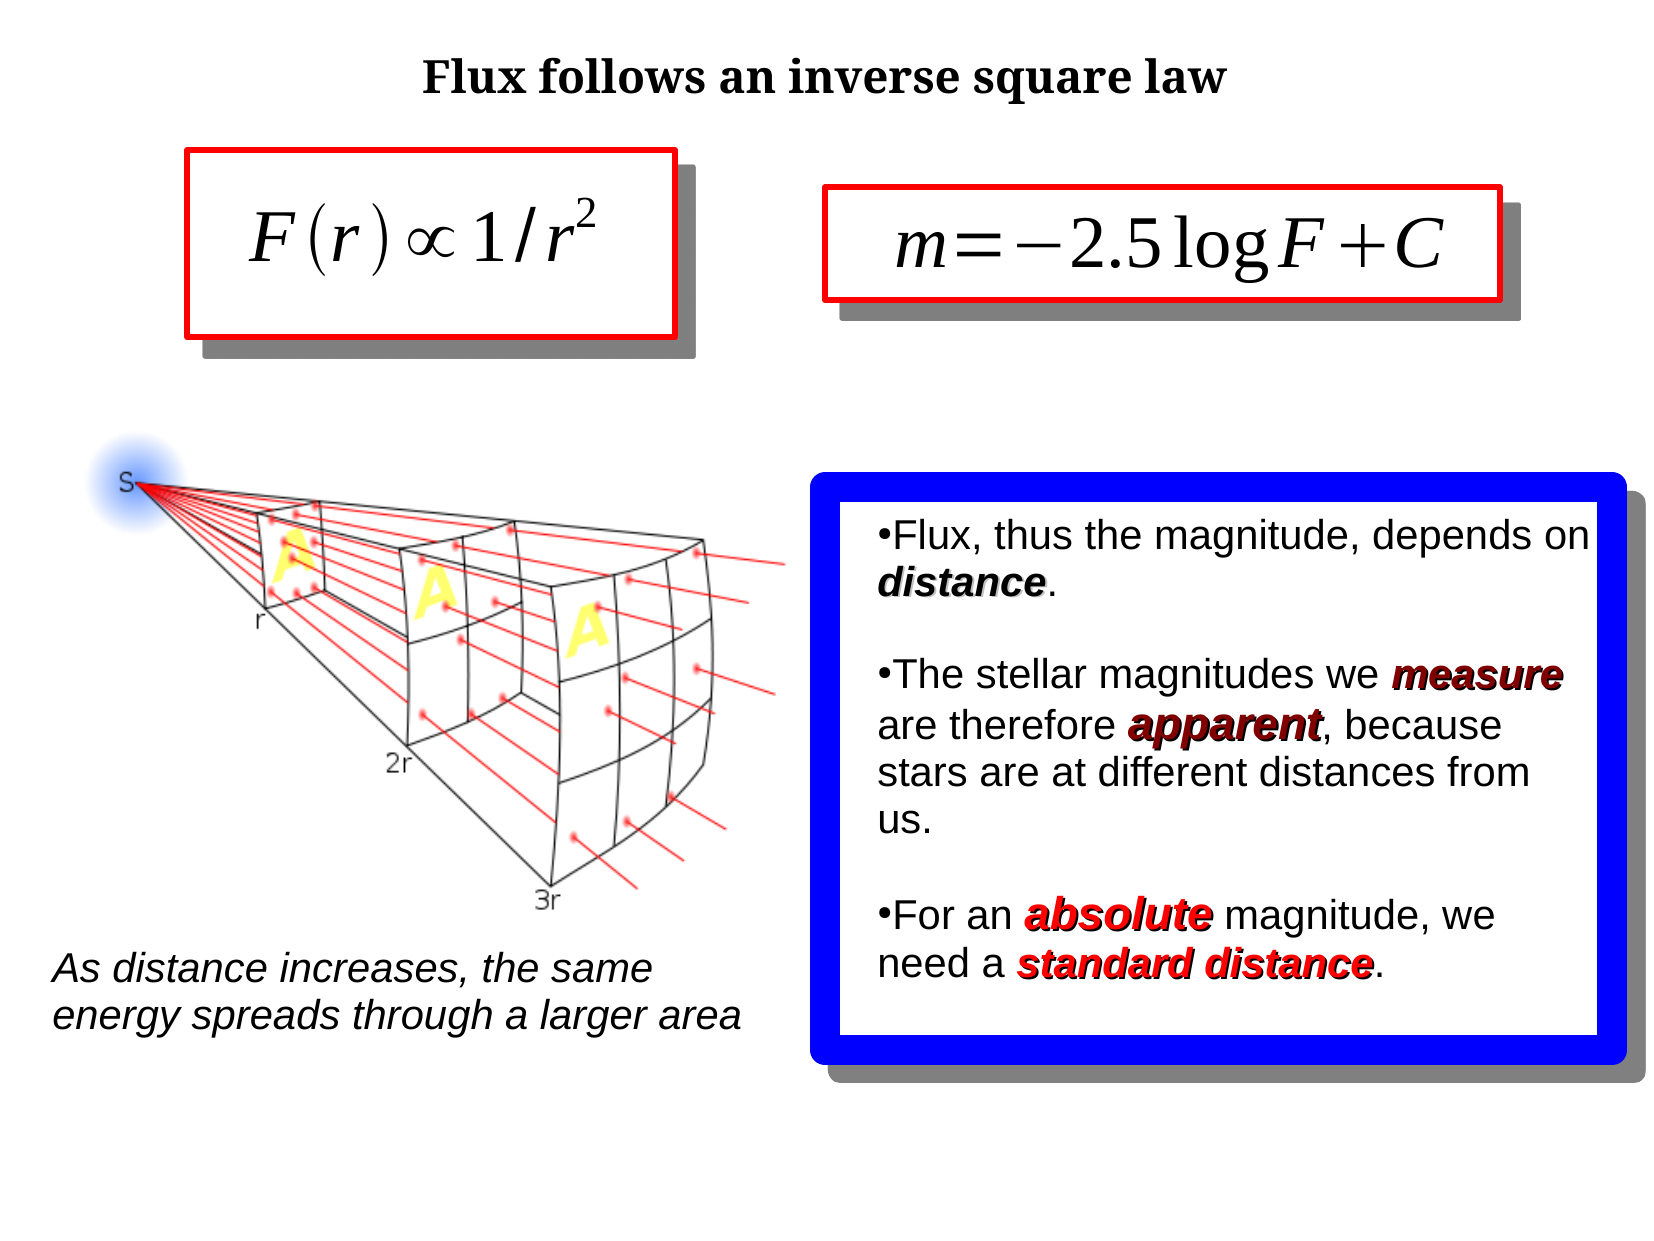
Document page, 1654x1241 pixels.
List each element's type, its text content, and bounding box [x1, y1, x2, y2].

text_box [187, 149, 675, 338]
chart [874, 202, 1463, 286]
text_box As distance increases, the same energy spreads through a larger area [37, 937, 788, 1046]
text_box [824, 487, 1613, 1050]
text_box [825, 187, 1501, 300]
text_box Flux follows an inverse square law [262, 37, 1388, 113]
chart [225, 187, 616, 283]
text_box Flux, thus the magnitude, depends on distance. The stellar magnitudes we measure are therefore apparent, because stars are at different distances from us. For an absolute magnitude, we need a standard distance. [862, 504, 1613, 994]
picture [37, 412, 836, 945]
